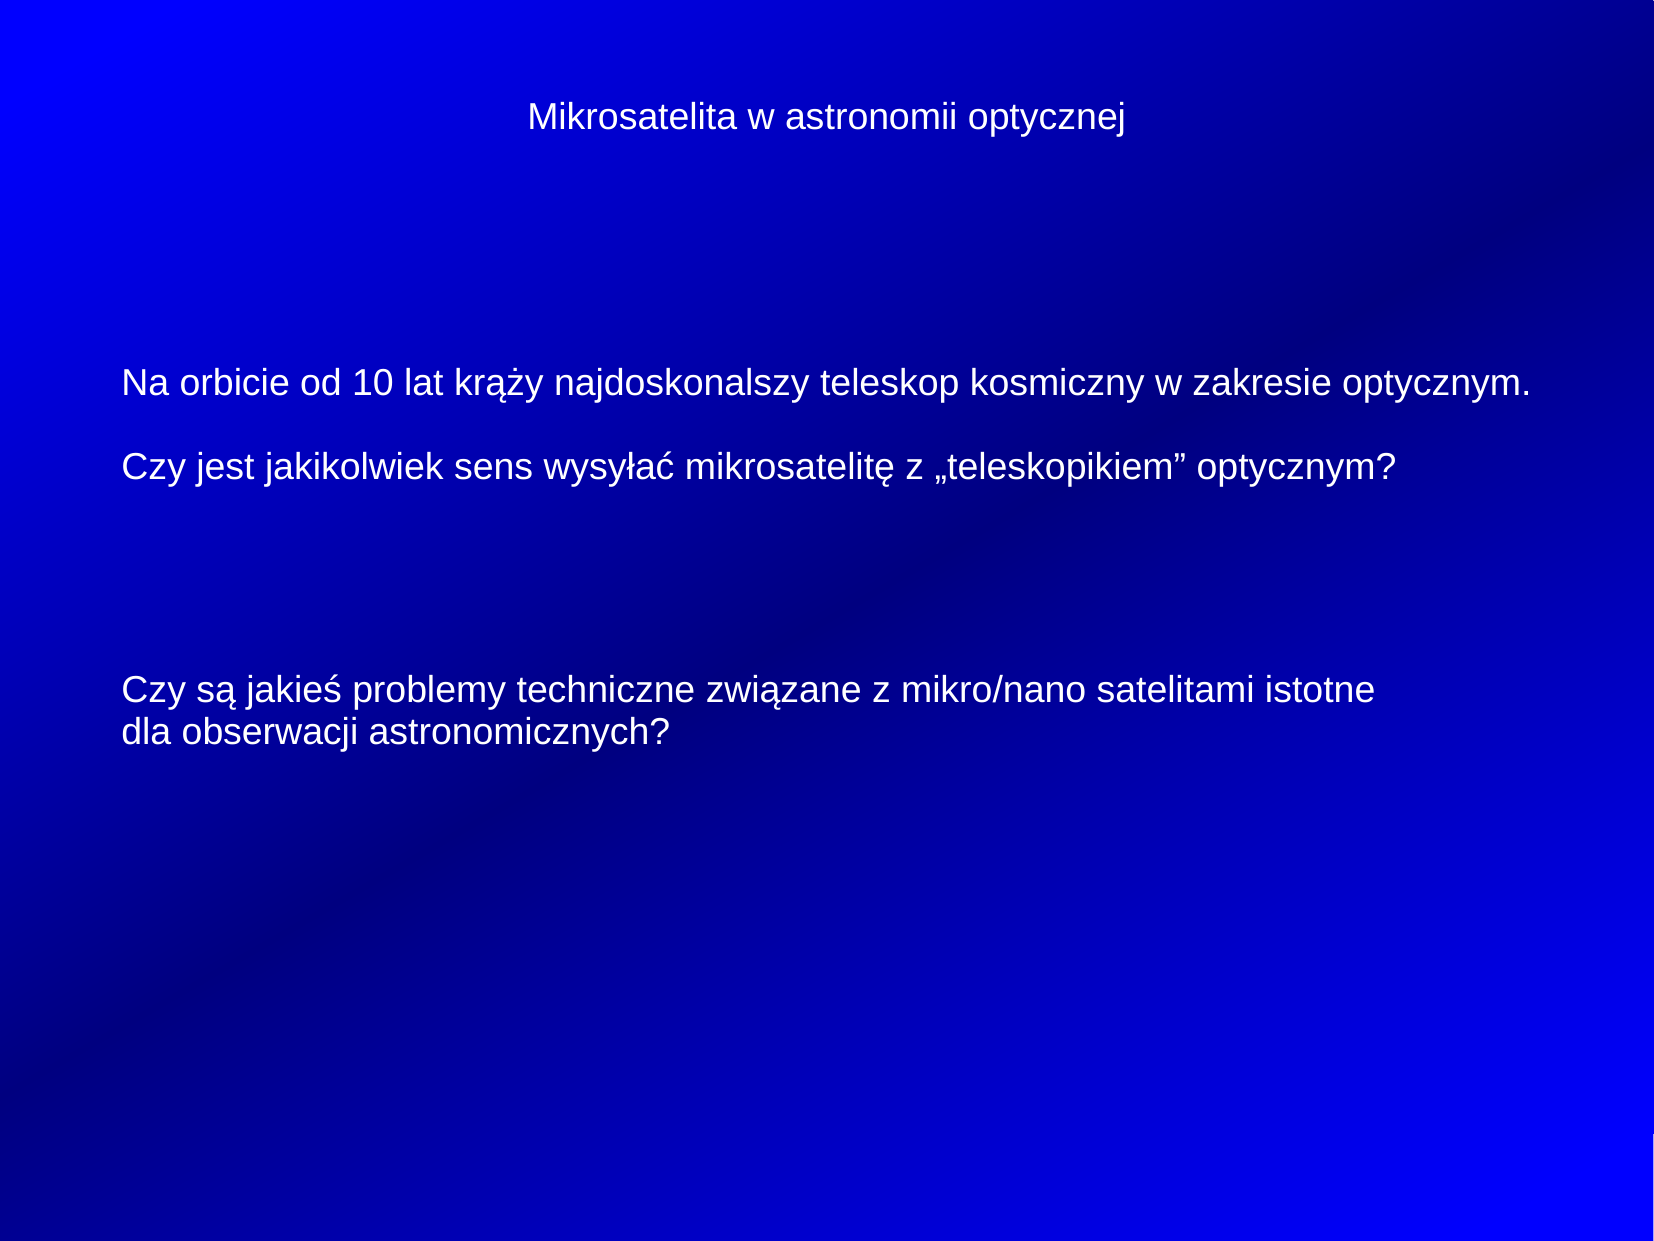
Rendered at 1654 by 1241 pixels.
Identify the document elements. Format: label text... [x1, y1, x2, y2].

text_box Mikrosatelita w astronomii optycznej [512, 88, 1142, 146]
text_box Czy są jakieś problemy techniczne związane z mikro/nano satelitami istotne dla obserwacji astronomicznych? [106, 661, 1391, 761]
text_box Na orbicie od 10 lat krąży najdoskonalszy teleskop kosmiczny w zakresie optycznym. Czy jest jakikolwiek sens wysyłać mikrosatelitę z „teleskopikiem” optycznym? [106, 354, 1547, 496]
